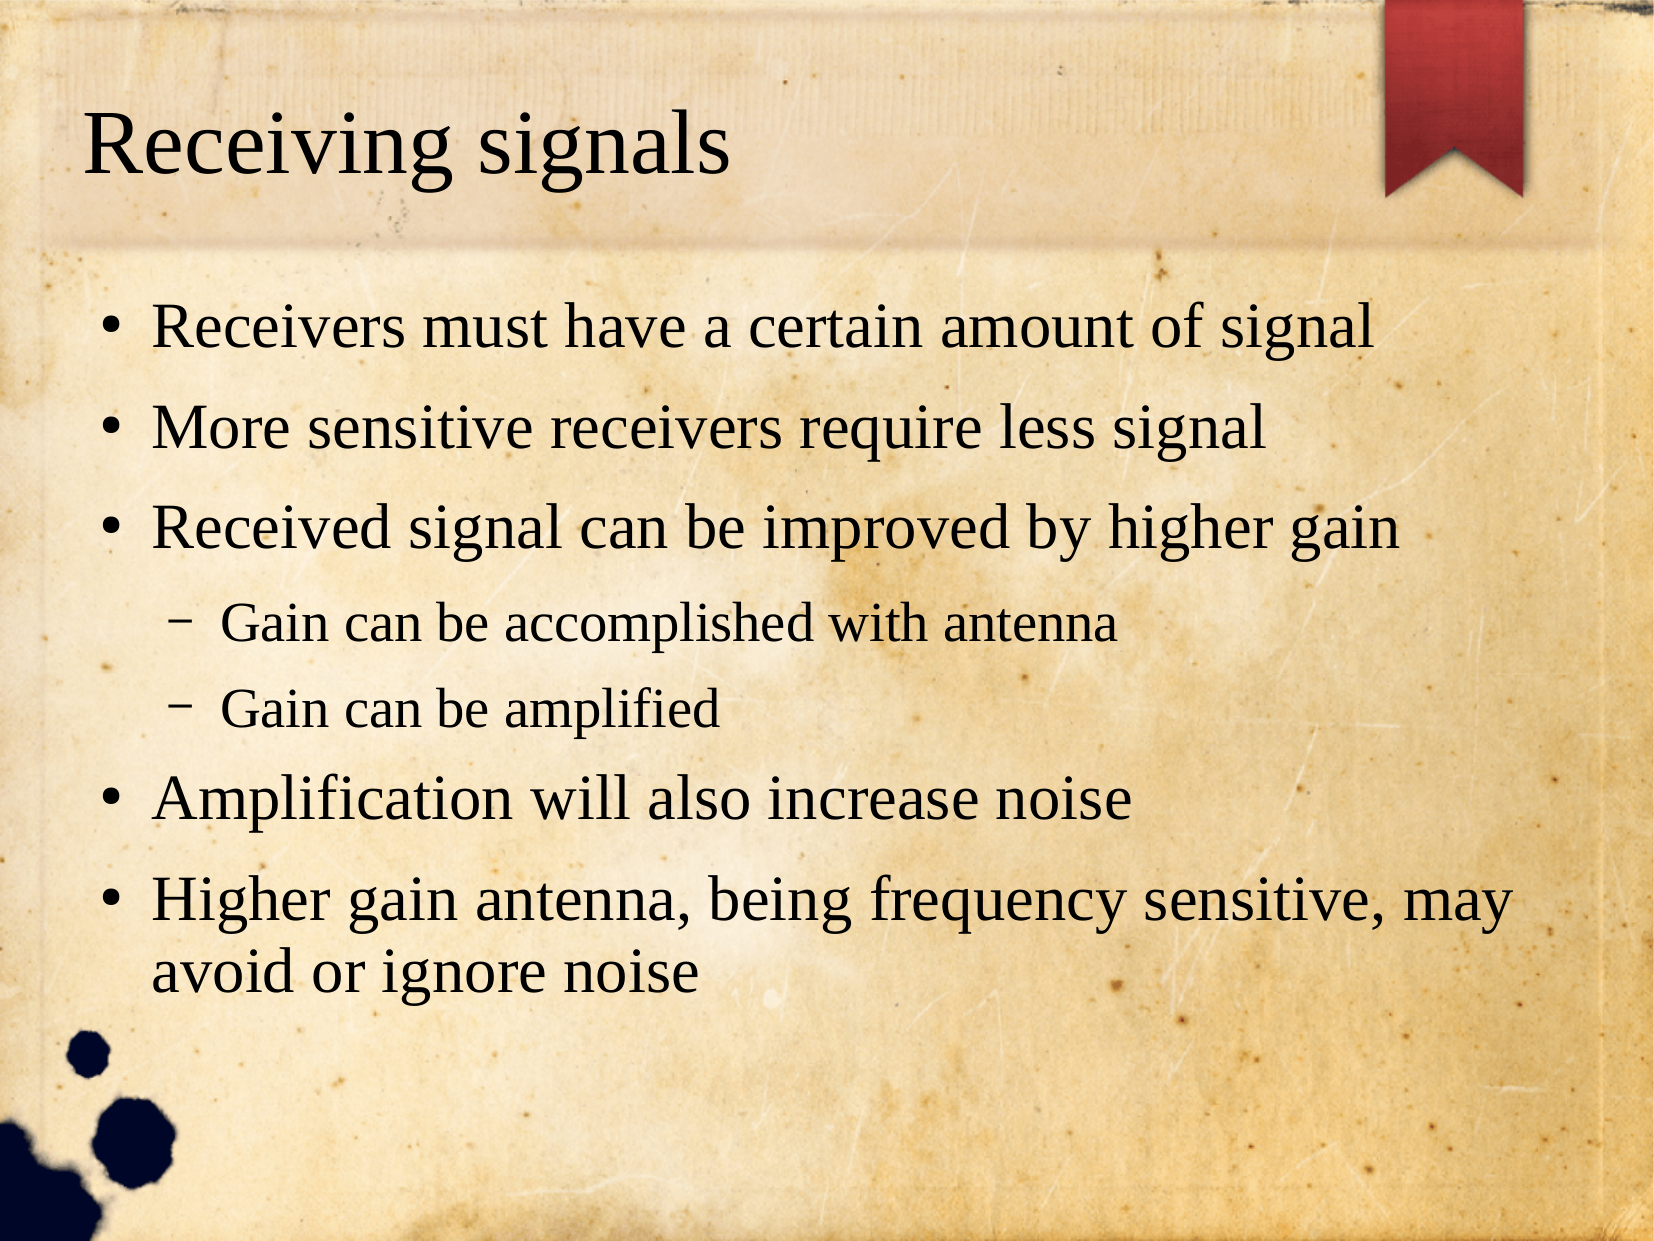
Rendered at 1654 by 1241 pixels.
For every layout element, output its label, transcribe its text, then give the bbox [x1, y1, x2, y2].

title Receiving signals [82, 49, 1347, 237]
list Receivers must have a certain amount of signal More sensitive receivers require less signal Received signal can be improved by higher gain Gain can be accomplished with antenna Gain can be amplified Amplification will also increase noise Higher gain antenna, being frequency sensitive, may avoid or ignore noise [82, 290, 1538, 1010]
picture [0, 0, 1654, 1241]
